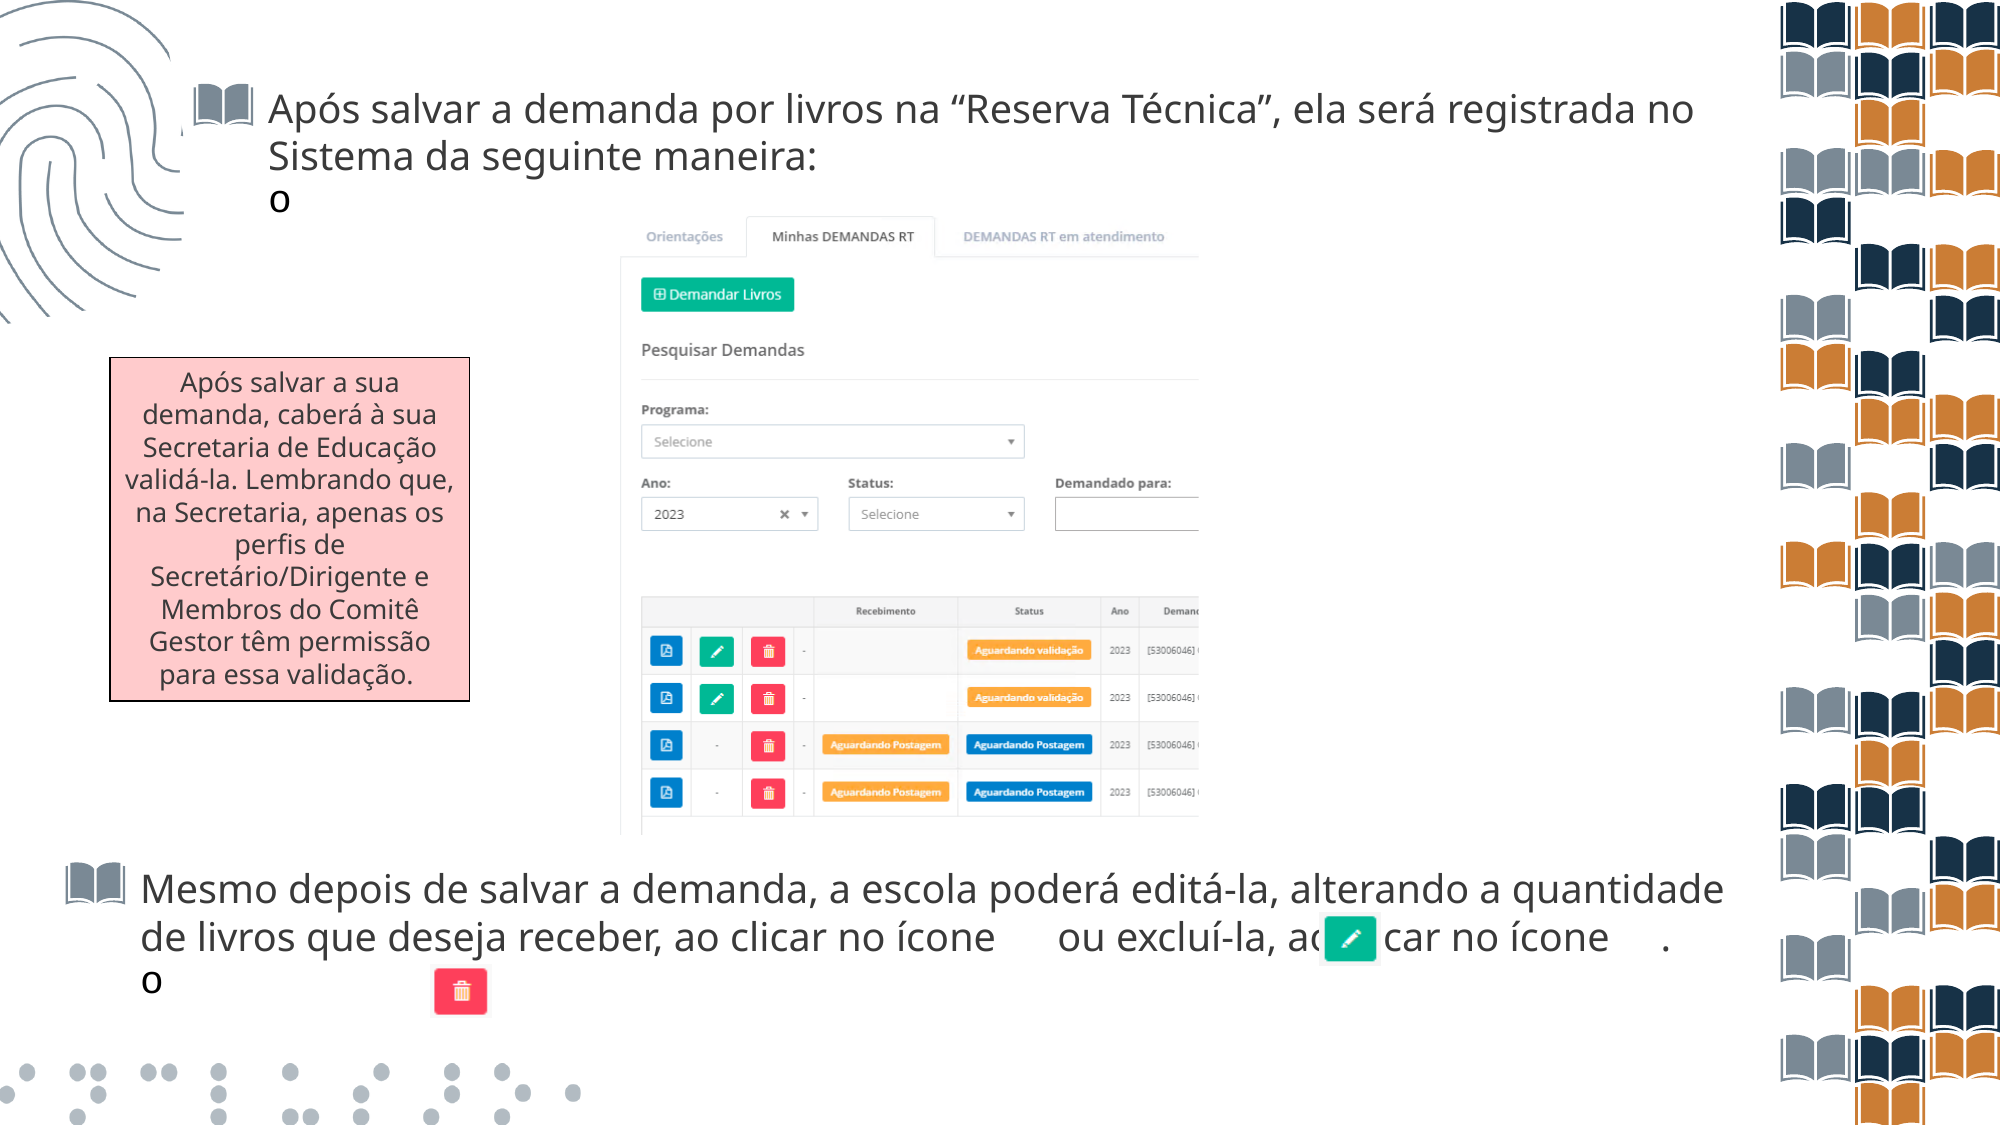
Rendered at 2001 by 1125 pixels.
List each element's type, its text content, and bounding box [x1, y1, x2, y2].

text_box [1780, 0, 1851, 99]
picture [430, 964, 492, 1018]
text_box [1929, 242, 2000, 292]
text_box [1780, 684, 1851, 735]
text_box [1855, 983, 1926, 1125]
text_box [0, 0, 210, 326]
text_box [1929, 539, 2000, 735]
text_box [1780, 292, 1851, 392]
text_box [1780, 145, 1851, 245]
text_box [1780, 932, 1851, 983]
text_box [1780, 1032, 1851, 1082]
picture [1319, 912, 1381, 967]
text_box [1855, 592, 1926, 643]
text_box [1780, 440, 1851, 491]
text_box [1855, 689, 1926, 835]
text_box [1929, 983, 2000, 1081]
text_box [1929, 293, 2000, 343]
text_box [193, 81, 253, 126]
text_box [1855, 885, 1926, 936]
text_box Após salvar a demanda por livros na “Reserva Técnica”, ela será registrada no Sistema da seguinte maneira: [253, 76, 1798, 236]
text_box [1780, 781, 1851, 882]
text_box [1855, 0, 1926, 197]
text_box [1929, 147, 2000, 198]
text_box Após salvar a sua demanda, caberá à sua Secretaria de Educação validá-la. Lembrando que, na Secretaria, apenas os perfis de Secretário/Dirigente e Membros do Comitê Gestor têm permissão para essa validação. [110, 357, 470, 701]
picture [602, 213, 1199, 835]
text_box [1855, 541, 1926, 591]
text_box [1929, 834, 2000, 932]
text_box [1929, 0, 2000, 97]
text_box [1855, 241, 1926, 292]
text_box Mesmo depois de salvar a demanda, a escola poderá editá-la, alterando a quantidade de livros que deseja receber, ao clicar no ícone ou excluí-la, ao clicar no ícone . [125, 856, 1776, 1064]
text_box [1855, 348, 1926, 447]
text_box [1855, 490, 1926, 540]
text_box [65, 860, 126, 905]
text_box [1780, 539, 1851, 589]
text_box [0, 1063, 581, 1125]
text_box [1929, 392, 2000, 492]
